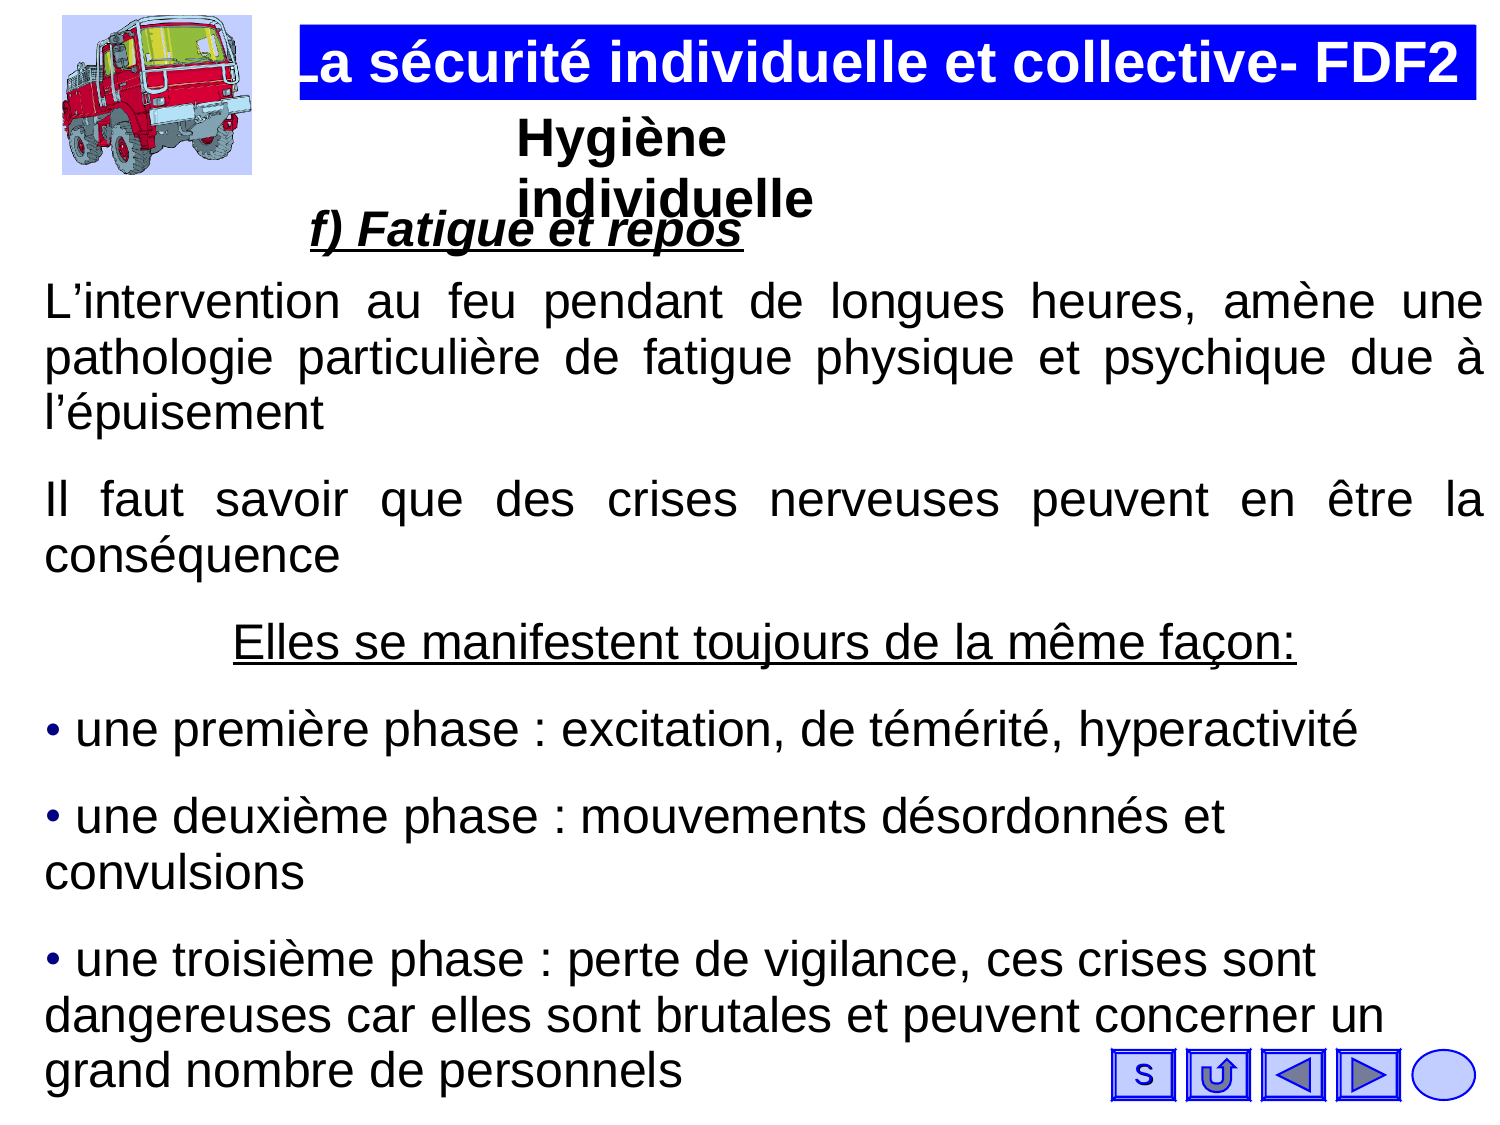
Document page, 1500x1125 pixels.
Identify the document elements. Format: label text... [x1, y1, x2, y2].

text_box [324, 147, 586, 193]
text_box Hygiène individuelle [501, 100, 1057, 178]
text_box [593, 178, 680, 193]
text_box [780, 147, 1152, 219]
text_box L’intervention au feu pendant de longues heures, amène une pathologie particulière de fatigue physique et psychique due à l’épuisement Il faut savoir que des crises nerveuses peuvent en être la conséquence Elles se manifestent toujours de la même façon: une première phase : excitation, de témérité, hyperactivité une deuxième phase : mouvements désordonnés et convulsions une troisième phase : perte de vigilance, ces crises sont dangereuses car elles sont brutales et peuvent concerner un grand nombre de personnels [29, 265, 1500, 1106]
text_box [765, 178, 773, 193]
text_box [687, 178, 758, 193]
text_box f) Fatigue et repos [295, 193, 945, 265]
text_box La sécurité individuelle et collective- FDF2 [300, 24, 1477, 100]
